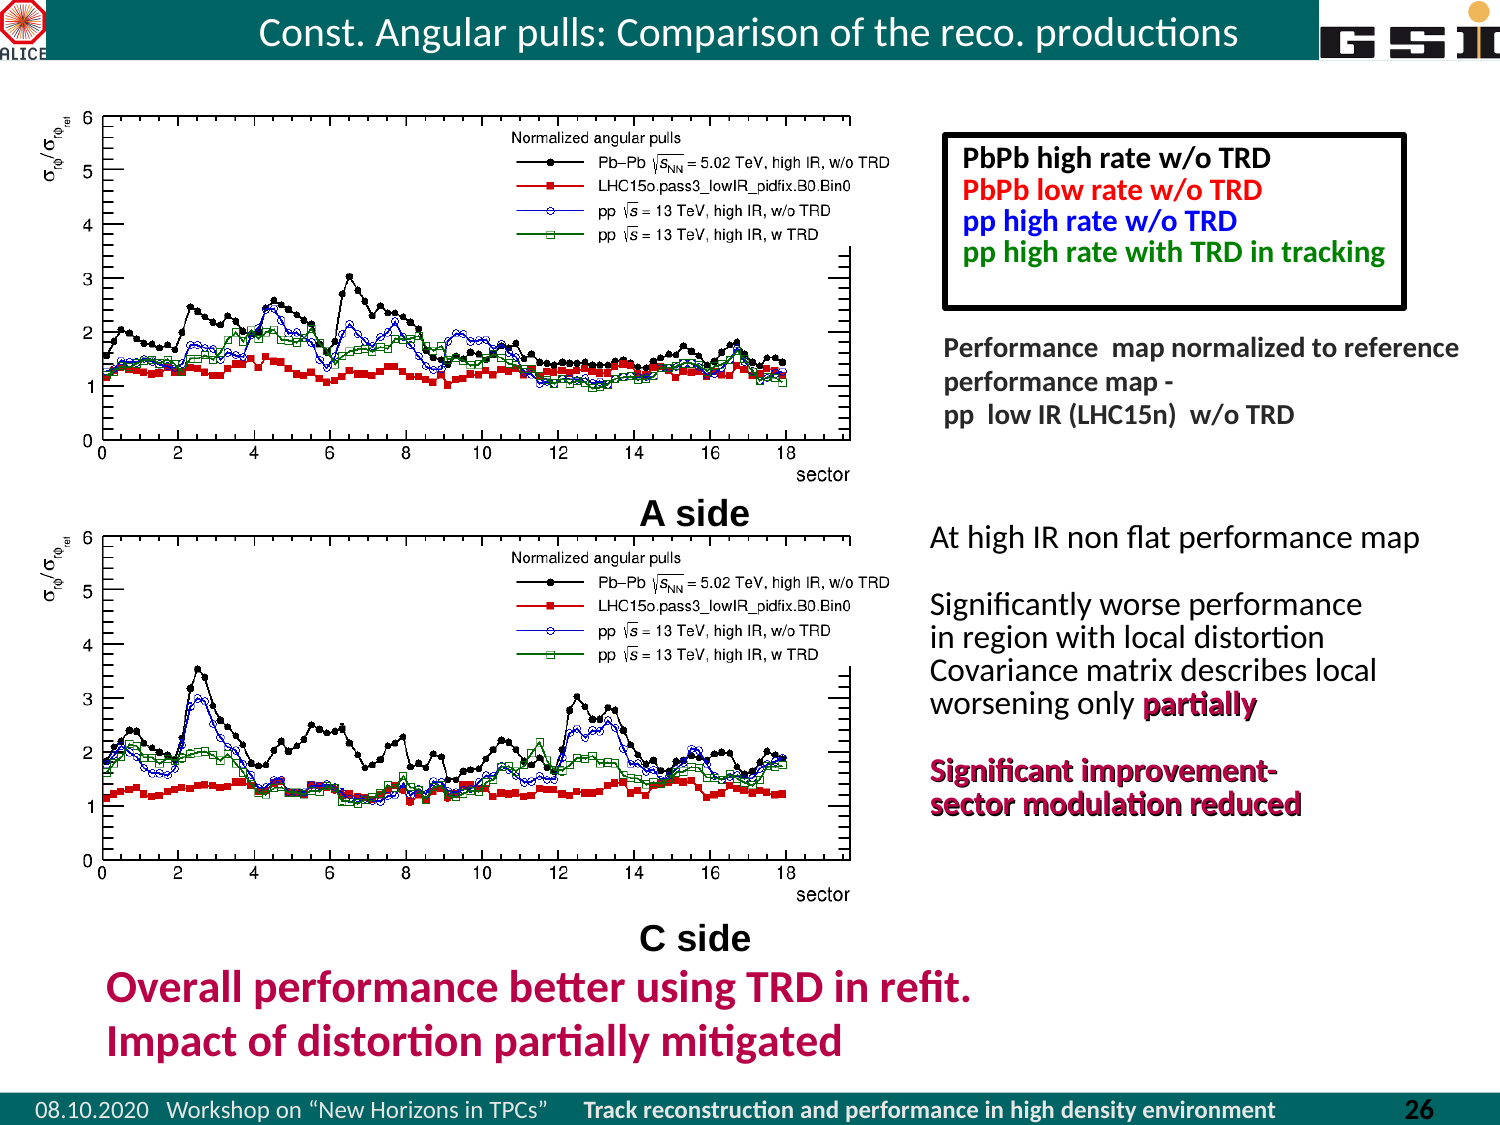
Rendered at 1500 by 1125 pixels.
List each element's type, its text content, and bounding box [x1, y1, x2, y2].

text_box Performance map normalized to reference performance map - pp low IR (LHC15n) w/o TRD [900, 329, 1470, 453]
text_box PbPb high rate w/o TRD PbPb low rate w/o TRD pp high rate w/o TRD pp high rate with TRD in tracking [945, 135, 1404, 308]
text_box Overall performance better using TRD in refit. Impact of distortion partially mitigated [31, 963, 1381, 1069]
picture [1424, 0, 1500, 60]
title Const. Angular pulls: Comparison of the reco. productions [75, 0, 1424, 68]
text_box A side [624, 484, 766, 542]
picture [3, 74, 1000, 925]
text_box At high IR non flat performance map Significantly worse performance in region with local distortion Covariance matrix describes local worsening only partially Significant improvement- sector modulation reduced [915, 516, 1471, 964]
text_box C side [624, 910, 767, 963]
picture [0, 0, 46, 60]
